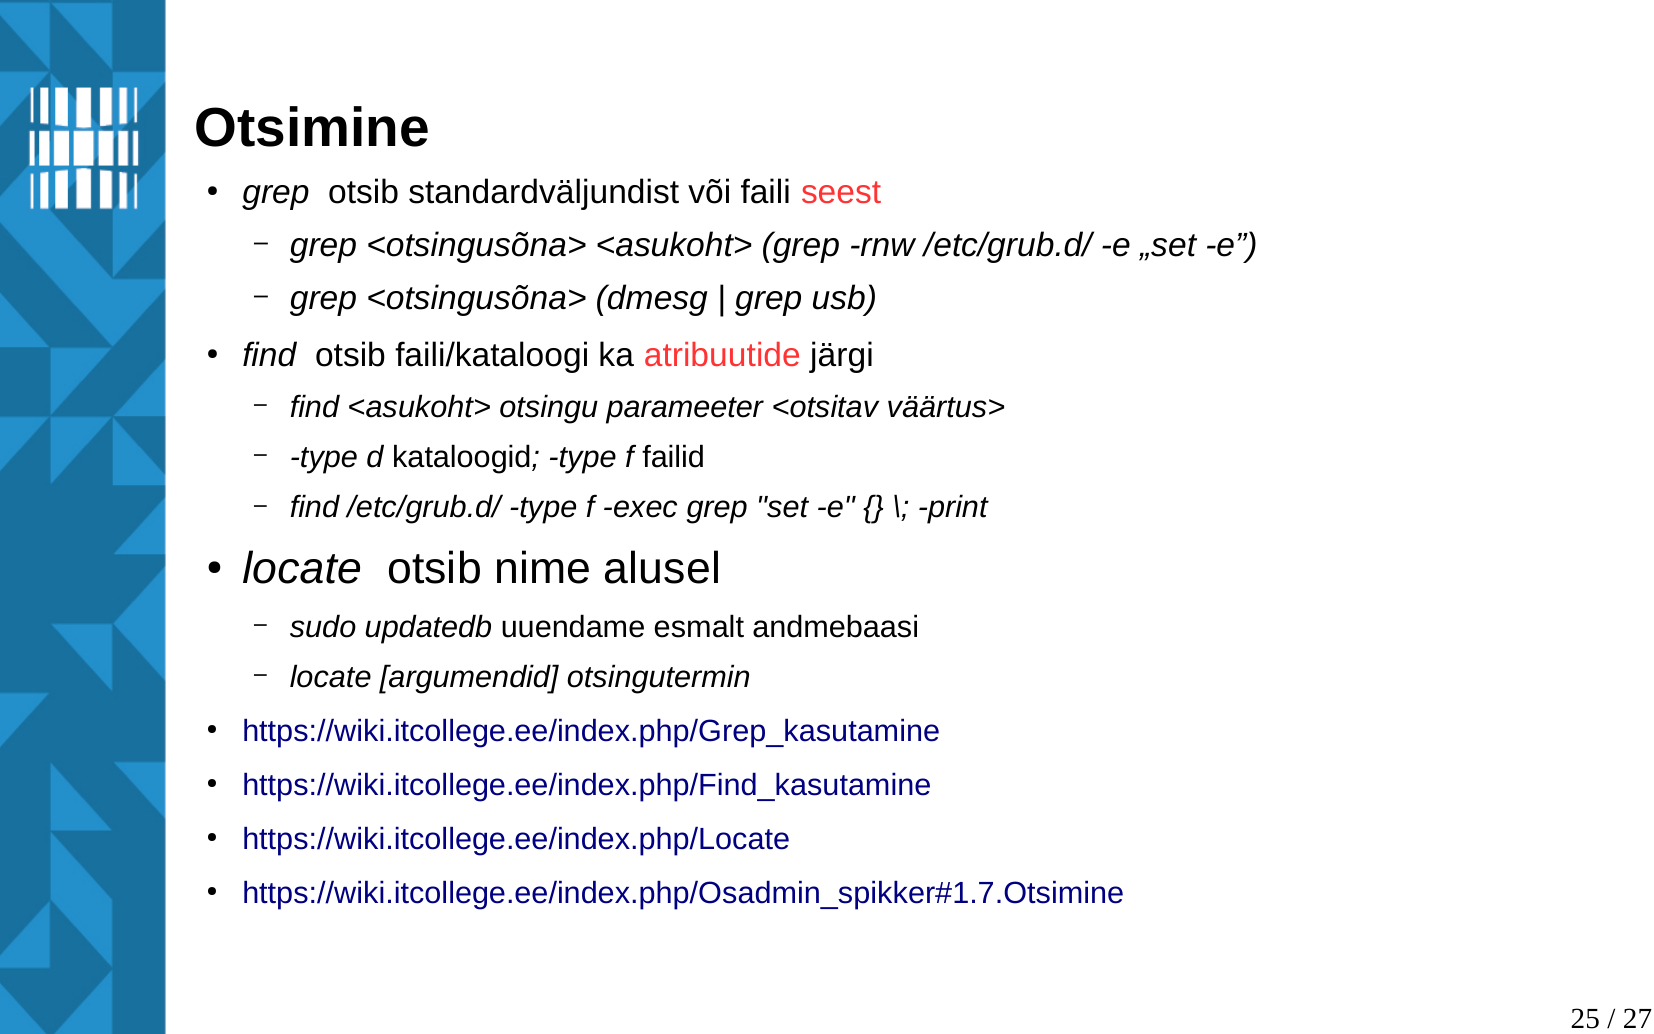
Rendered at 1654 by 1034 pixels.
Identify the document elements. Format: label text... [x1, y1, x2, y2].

title Otsimine [194, 41, 1565, 172]
list grep otsib standardväljundist või faili seest grep <otsingusõna> <asukoht> (grep -rnw /etc/grub.d/ -e „set -e”) grep <otsingusõna> (dmesg | grep usb) find otsib faili/kataloogi ka atribuutide järgi find <asukoht> otsingu parameeter <otsitav väärtus> -type d kataloogid; -type f failid find /etc/grub.d/ -type f -exec grep "set -e" {} \; -print locate otsib nime alusel sudo updatedb uuendame esmalt andmebaasi locate [argumendid] otsingutermin https://wiki.itcollege.ee/index.php/Grep_kasutamine https://wiki.itcollege.ee/index.php/Find_kasutamine https://wiki.itcollege.ee/index.php/Locate https://wiki.itcollege.ee/index.php/Osadmin_spikker#1.7.Otsimine [194, 172, 1595, 916]
